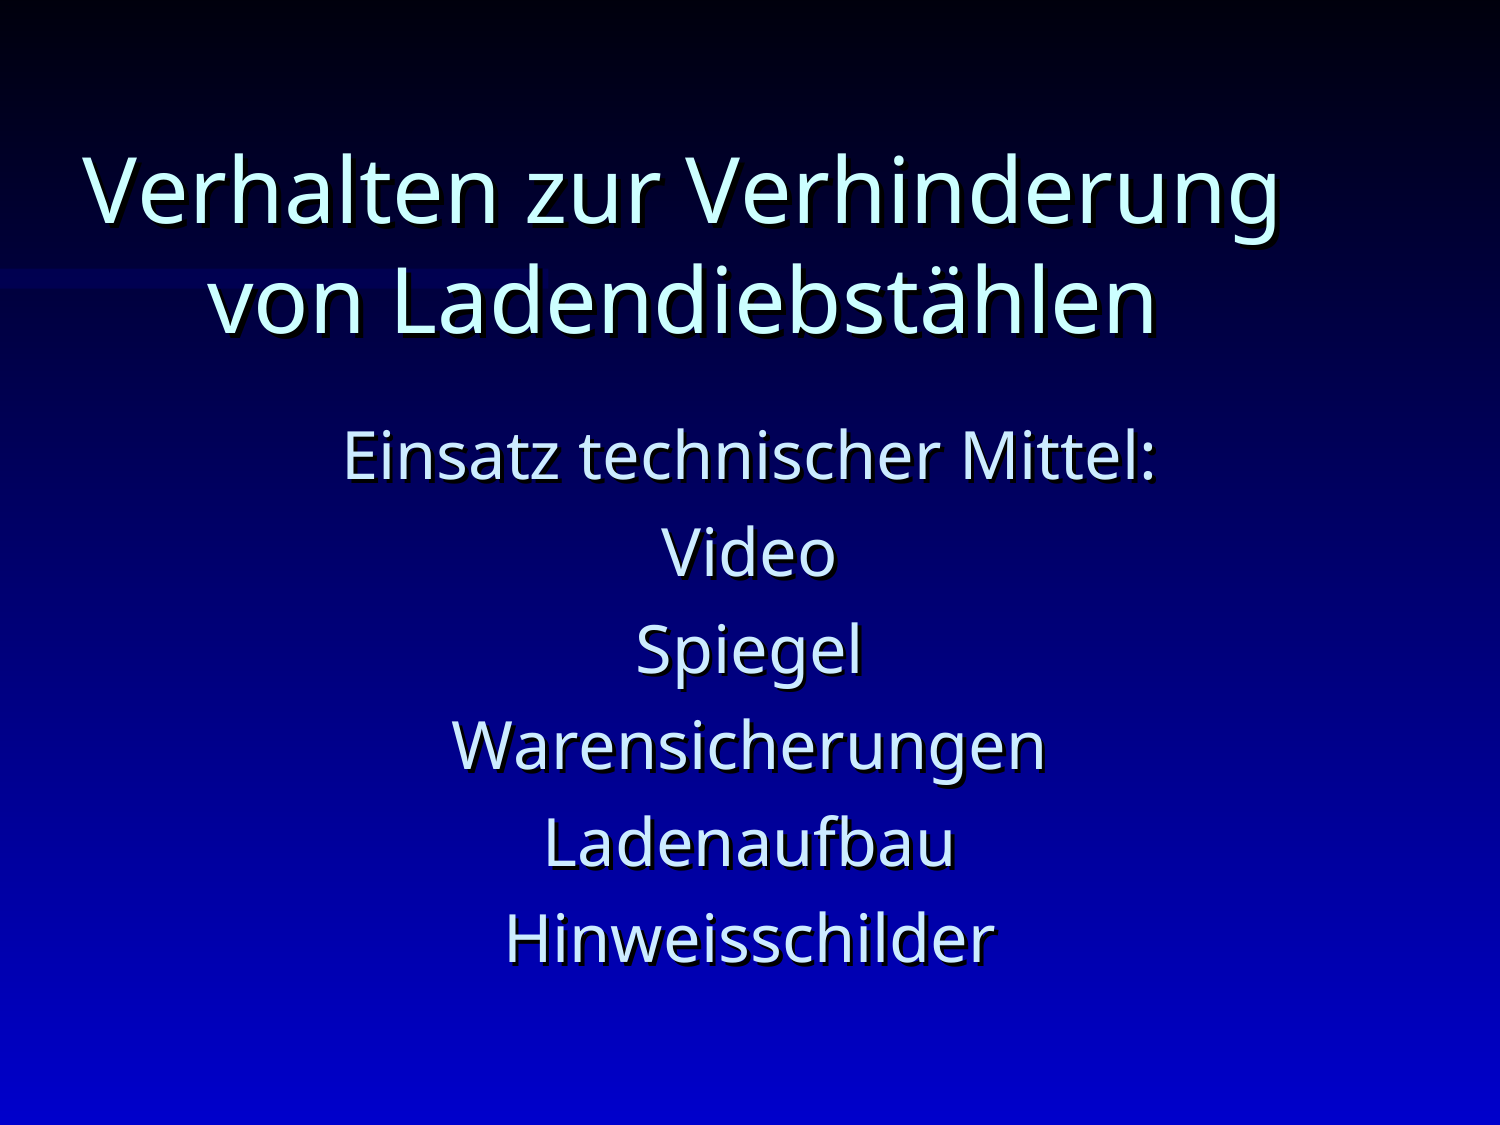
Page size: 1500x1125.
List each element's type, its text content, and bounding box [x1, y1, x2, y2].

title Verhalten zur Verhinderung von Ladendiebstählen [54, 32, 1313, 360]
subtitle Einsatz technischer Mittel: Video Spiegel Warensicherungen Ladenaufbau Hinweisschilder [187, 405, 1313, 863]
